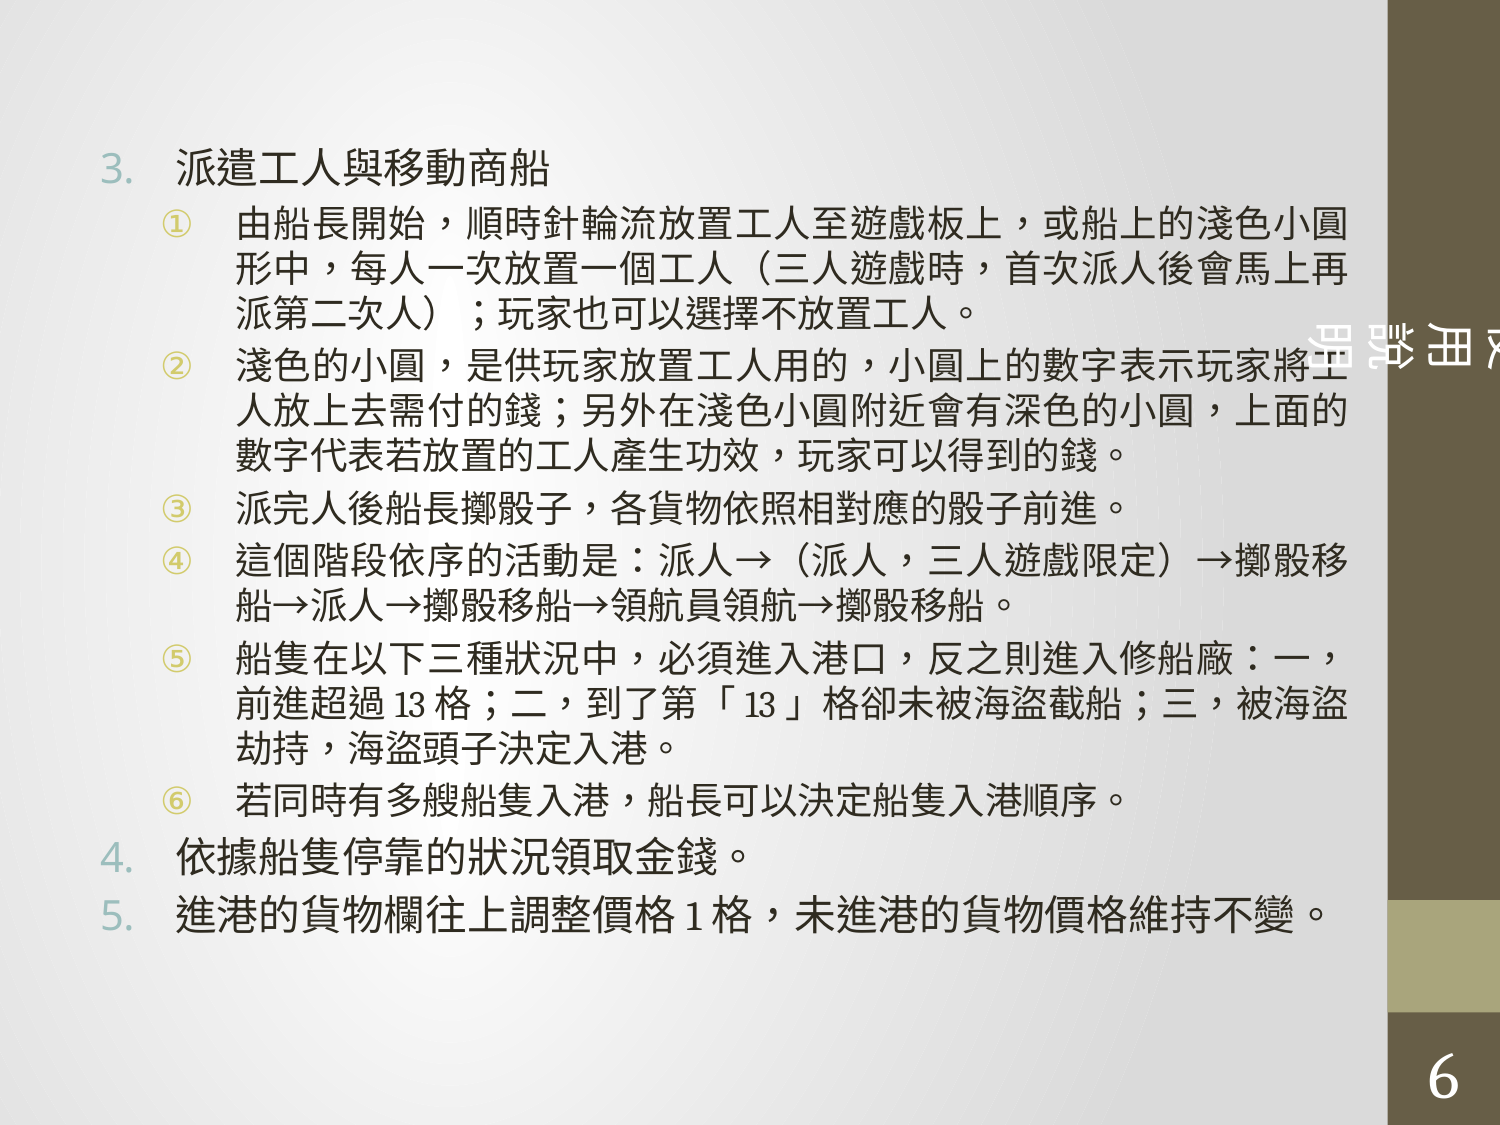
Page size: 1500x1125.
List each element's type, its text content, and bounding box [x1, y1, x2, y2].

list 派遣工人與移動商船 由船長開始，順時針輪流放置工人至遊戲板上，或船上的淺色小圓形中，每人一次放置一個工人（三人遊戲時，首次派人後會馬上再派第二次人）；玩家也可以選擇不放置工人。 淺色的小圓，是供玩家放置工人用的，小圓上的數字表示玩家將工人放上去需付的錢；另外在淺色小圓附近會有深色的小圓，上面的數字代表若放置的工人產生功效，玩家可以得到的錢。 派完人後船長擲骰子，各貨物依照相對應的骰子前進。 這個階段依序的活動是：派人→（派人，三人遊戲限定）→擲骰移船→派人→擲骰移船→領航員領航→擲骰移船。 船隻在以下三種狀況中，必須進入港口，反之則進入修船廠：一，前進超過13格；二，到了第「13」格卻未被海盜截船；三，被海盜劫持，海盜頭子決定入港。 若同時有多艘船隻入港，船長可以決定船隻入港順序。 依據船隻停靠的狀況領取金錢。 進港的貨物欄往上調整價格1格，未進港的貨物價格維持不變。 [17, 62, 1365, 1019]
text_box 馬尼拉 使用說明 [1392, 0, 1484, 705]
text_box 6 [1387, 1023, 1500, 1119]
